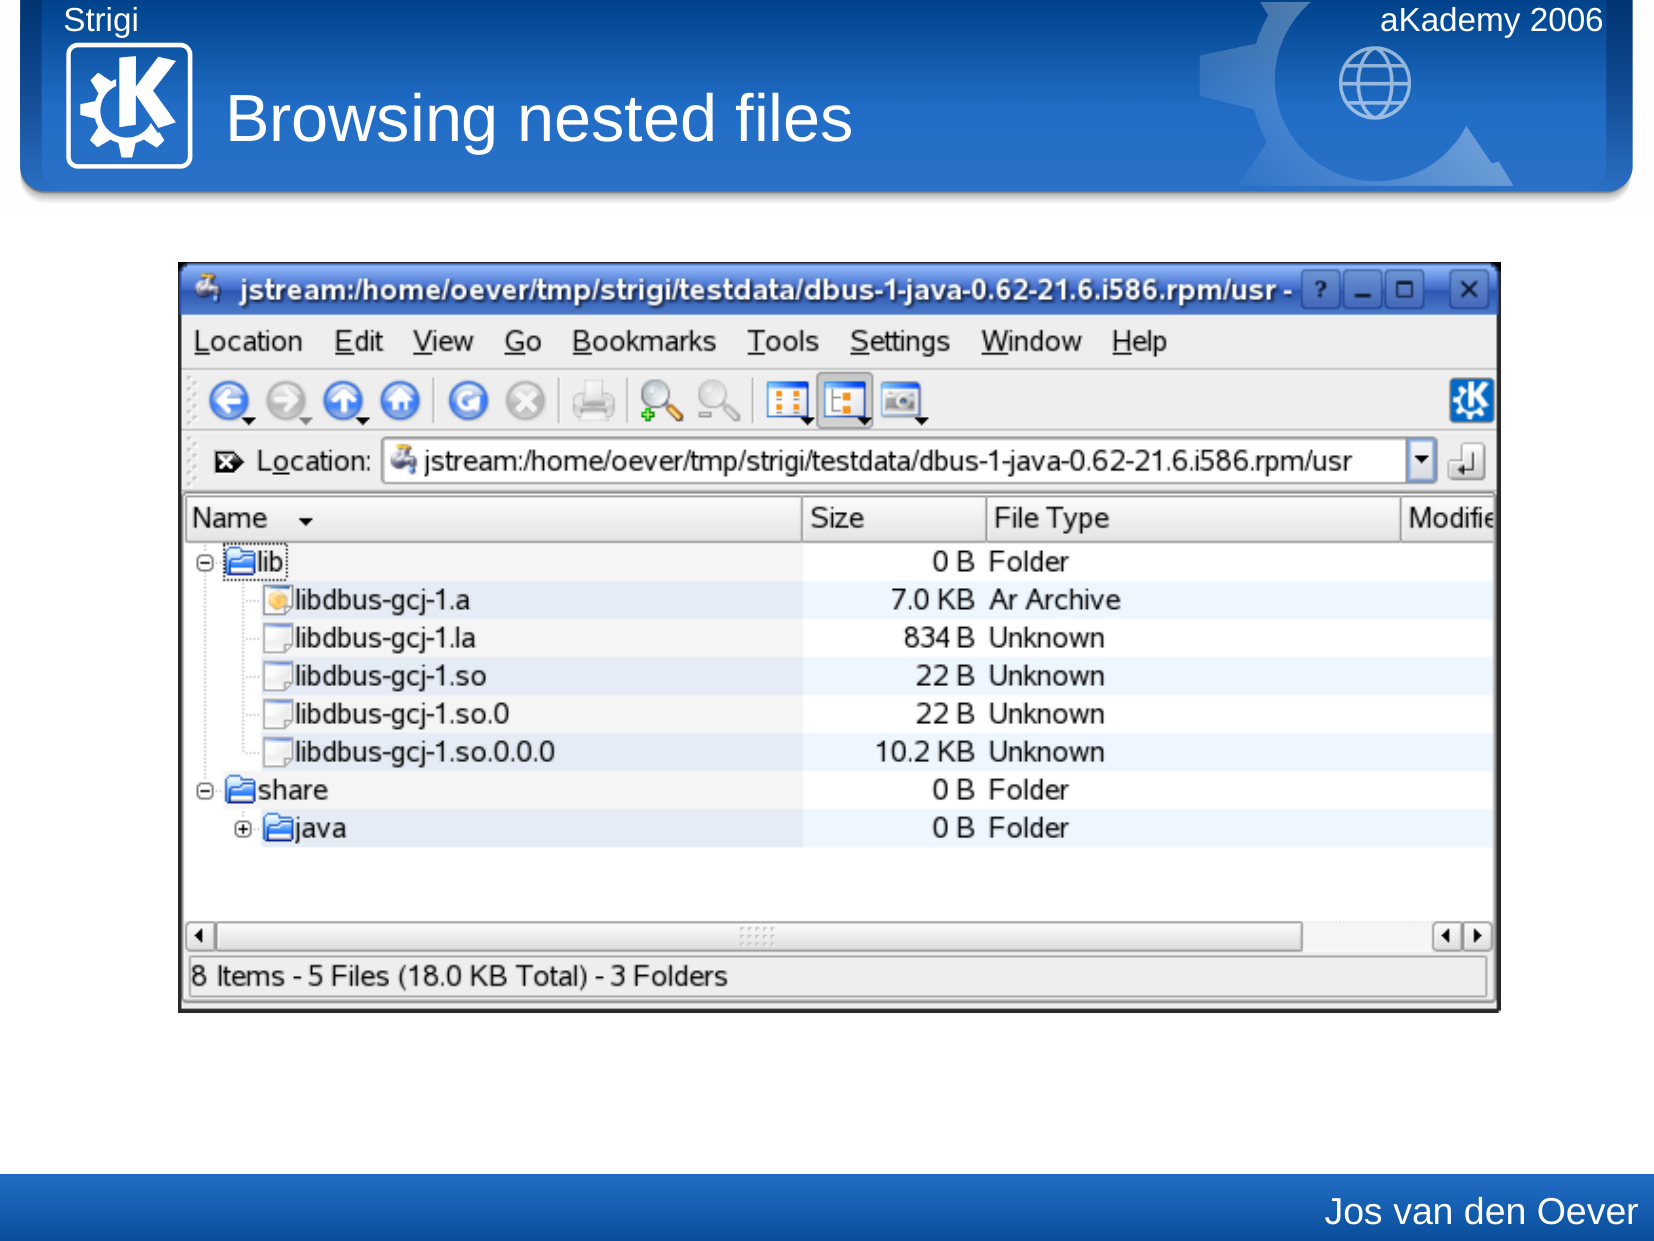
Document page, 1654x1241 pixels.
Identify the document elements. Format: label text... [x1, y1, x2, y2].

picture [178, 262, 1501, 1013]
title Browsing nested files [225, 49, 1571, 188]
picture [0, 0, 1652, 216]
